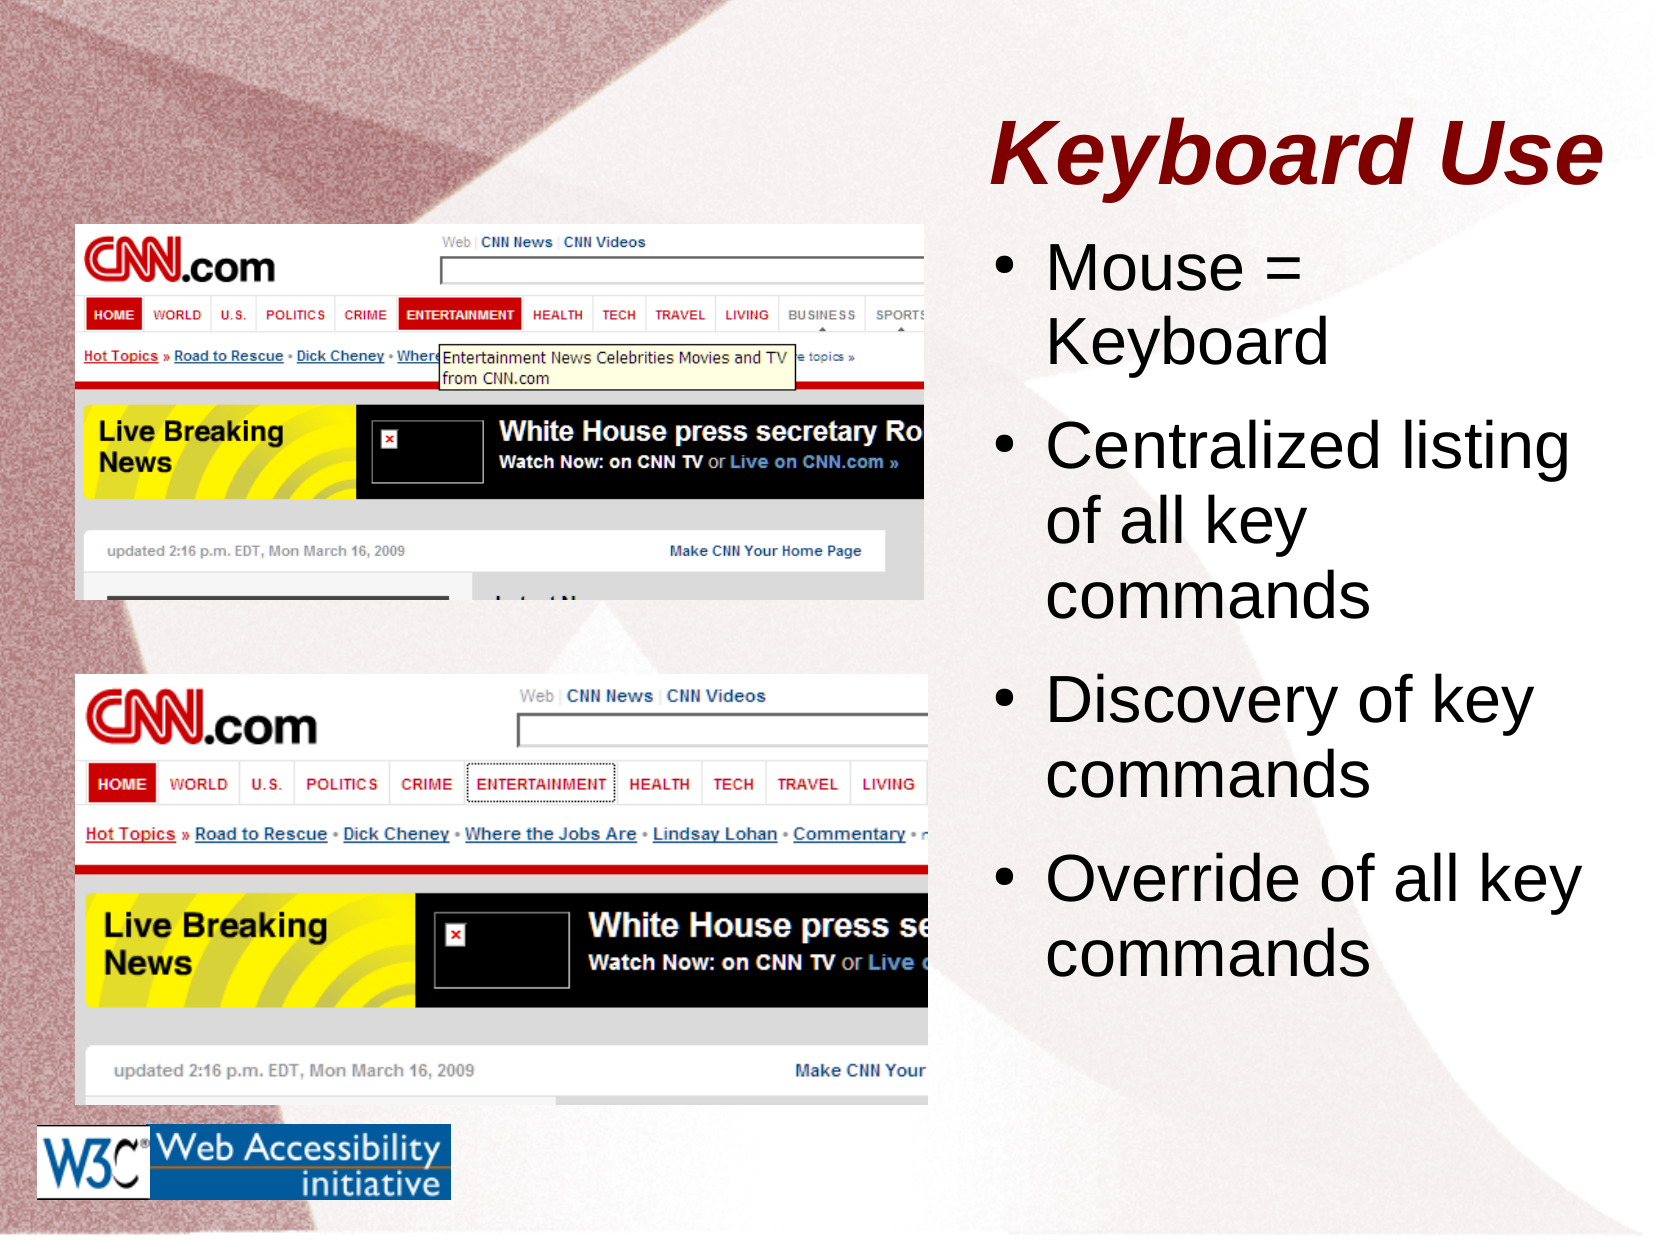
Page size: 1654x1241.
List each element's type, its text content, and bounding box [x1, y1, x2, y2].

title Keyboard Use [596, 49, 1607, 257]
list Mouse = Keyboard Centralized listing of all key commands Discovery of key commands Override of all key commands [975, 229, 1598, 991]
picture [0, 0, 1654, 1241]
